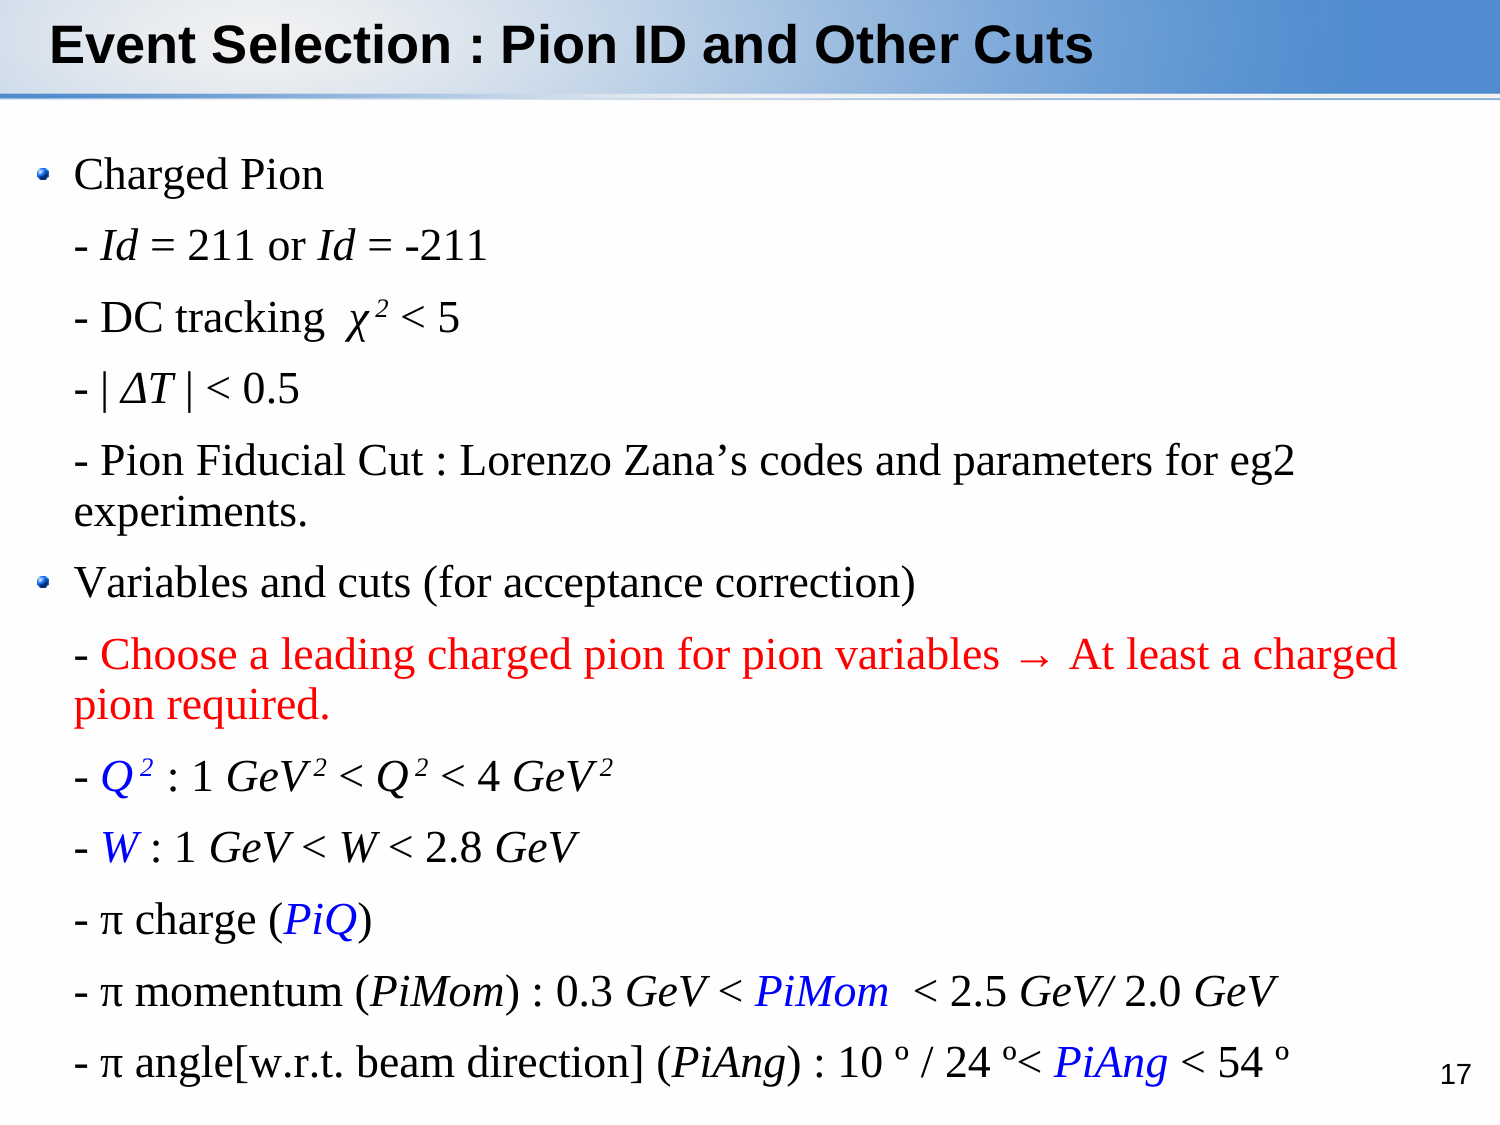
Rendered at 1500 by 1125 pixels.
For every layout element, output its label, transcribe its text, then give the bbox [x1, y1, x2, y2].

list Charged Pion - Id = 211 or Id = -211 - DC tracking χ 2 < 5 - | ΔT | < 0.5 - Pion Fiducial Cut : Lorenzo Zana’s codes and parameters for eg2 experiments. Variables and cuts (for acceptance correction) - Choose a leading charged pion for pion variables → At least a charged pion required. - Q 2 : 1 GeV 2 < Q 2 < 4 GeV 2 - W : 1 GeV < W < 2.8 GeV - π charge (PiQ) - π momentum (PiMom) : 0.3 GeV < PiMom < 2.5 GeV/ 2.0 GeV - π angle[w.r.t. beam direction] (PiAng) : 10 º / 24 º< PiAng < 54 º [37, 148, 1436, 1092]
picture [0, 0, 1500, 1125]
title Event Selection : Pion ID and Other Cuts [49, 12, 1447, 94]
